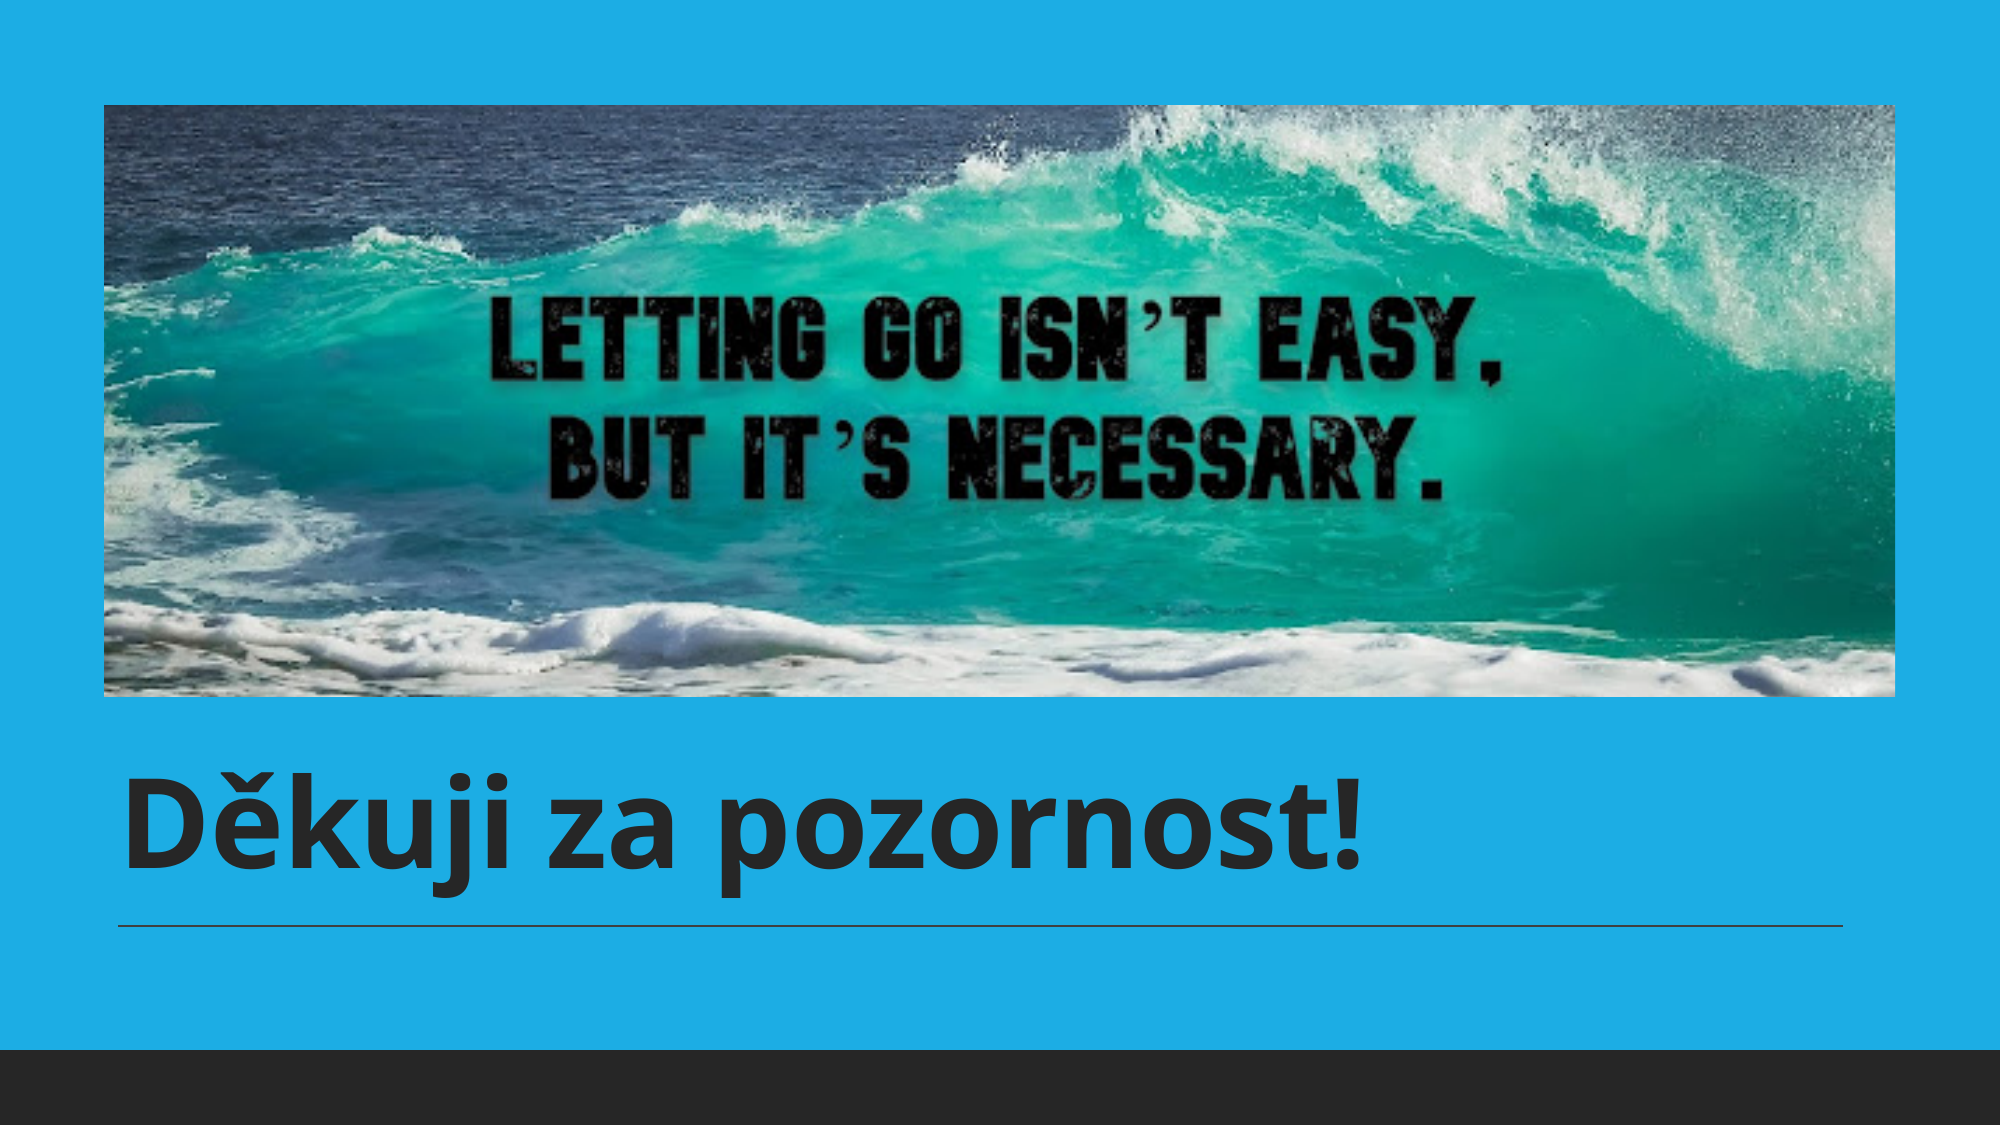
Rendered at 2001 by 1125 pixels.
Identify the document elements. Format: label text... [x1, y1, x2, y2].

title Děkuji za pozornost! [103, 746, 1894, 904]
text_box [0, 0, 2000, 1125]
picture [104, 104, 1896, 697]
